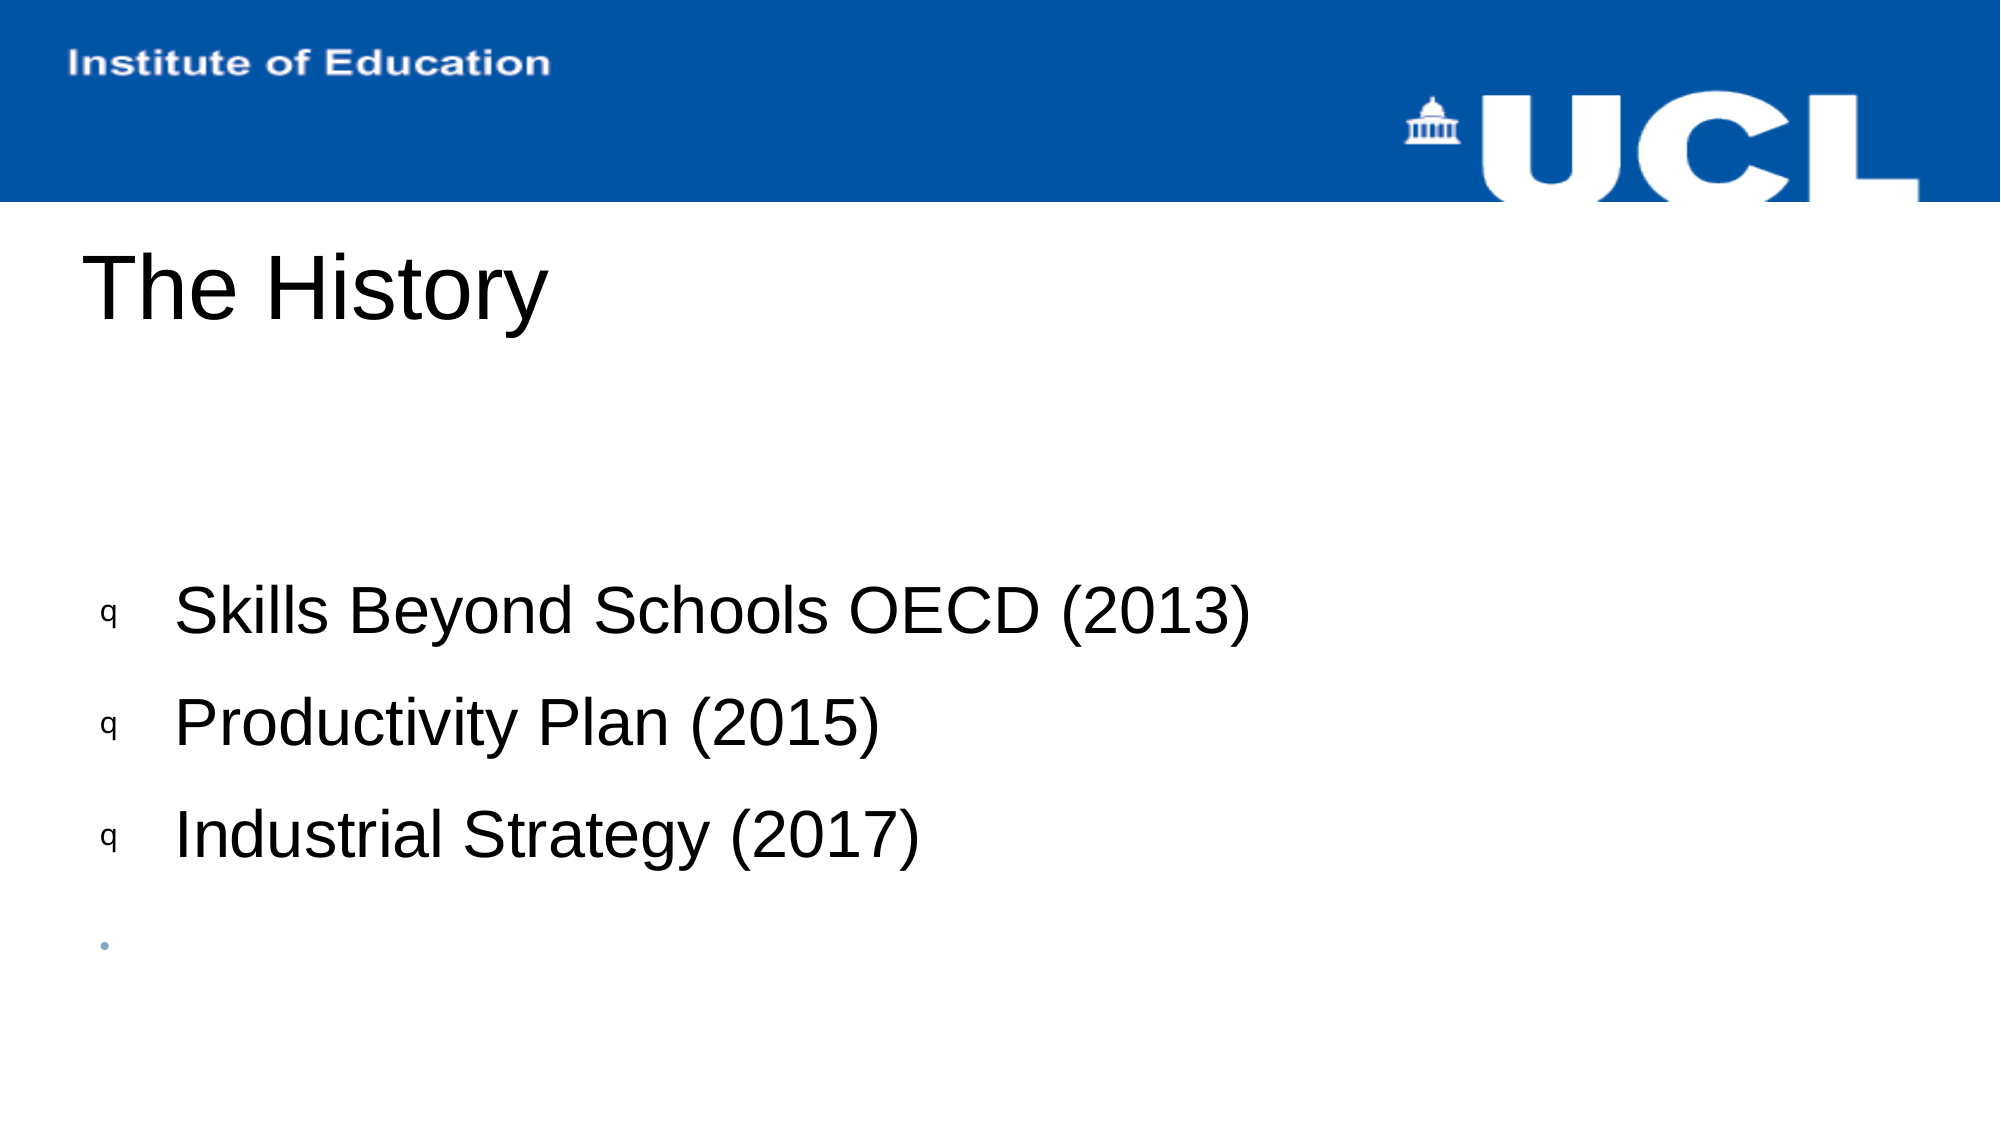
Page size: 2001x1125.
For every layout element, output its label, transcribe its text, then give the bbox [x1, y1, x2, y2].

text_box Skills Beyond Schools OECD (2013) Productivity Plan (2015) Industrial Strategy (2017) [84, 527, 1814, 992]
text_box The History [66, 228, 1455, 347]
